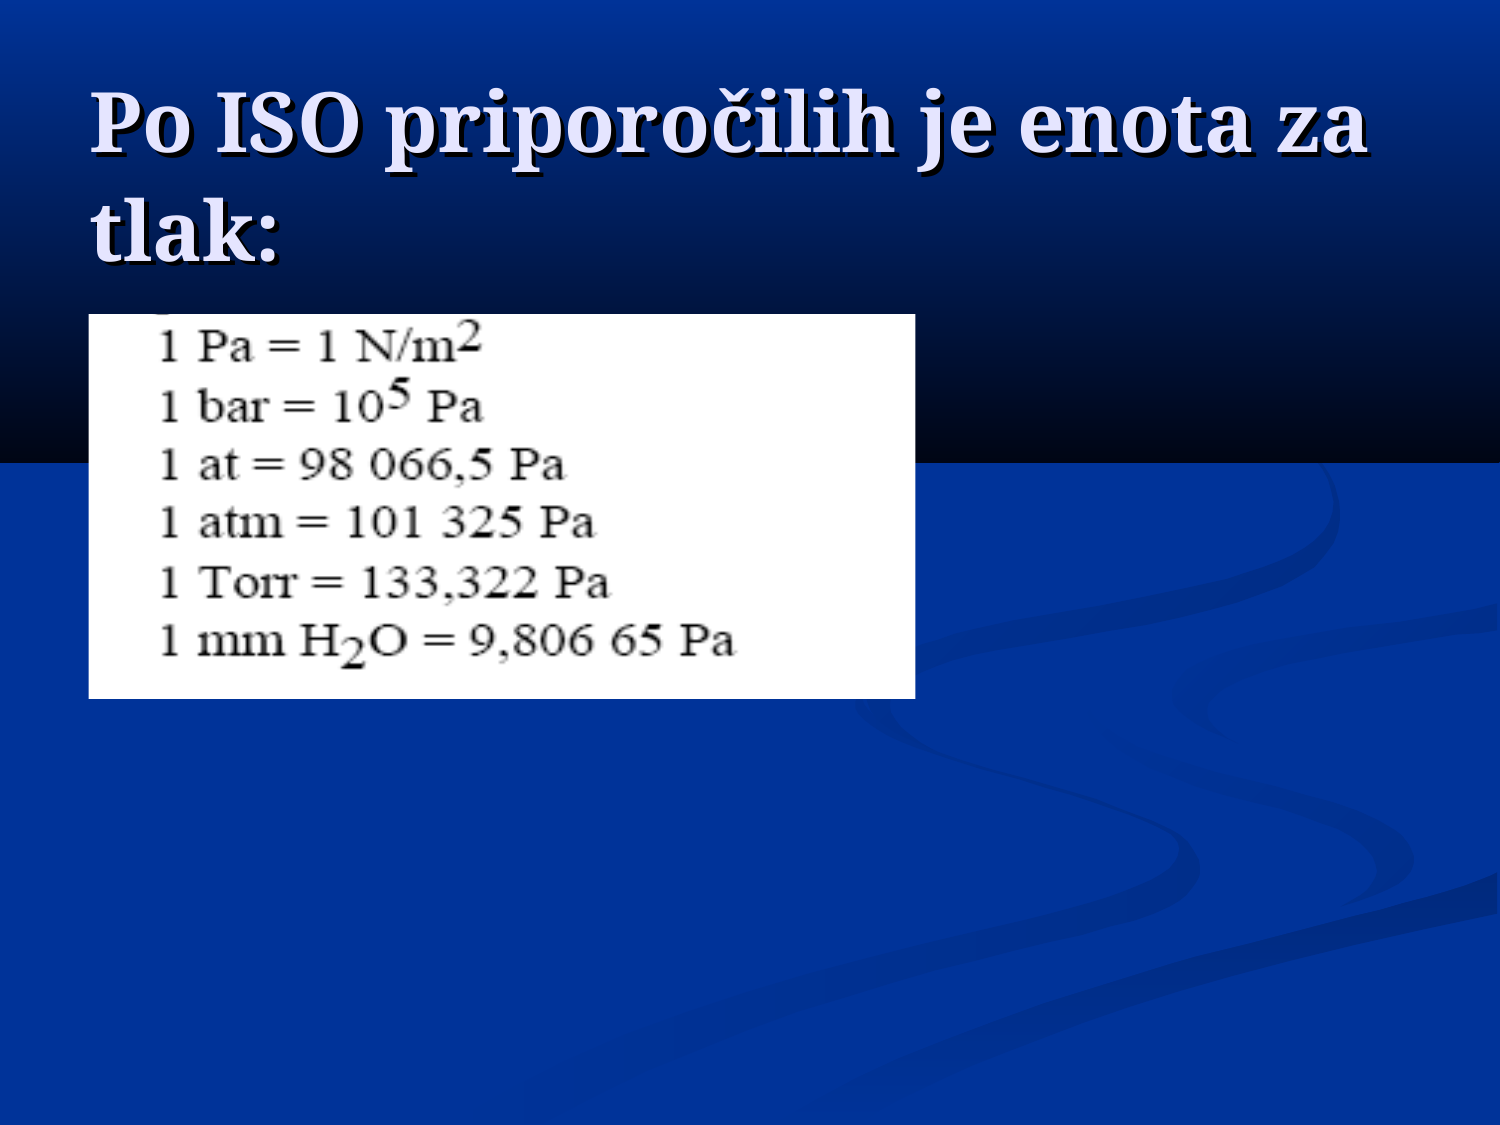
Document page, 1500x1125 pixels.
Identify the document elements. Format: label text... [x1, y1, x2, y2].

title Po ISO priporočilih je enota za tlak: 1Pa = 1N/m2 1bar = 105 N/m2 1mm Hg = 1,333 mbar [74, 45, 1459, 705]
picture [88, 314, 916, 699]
